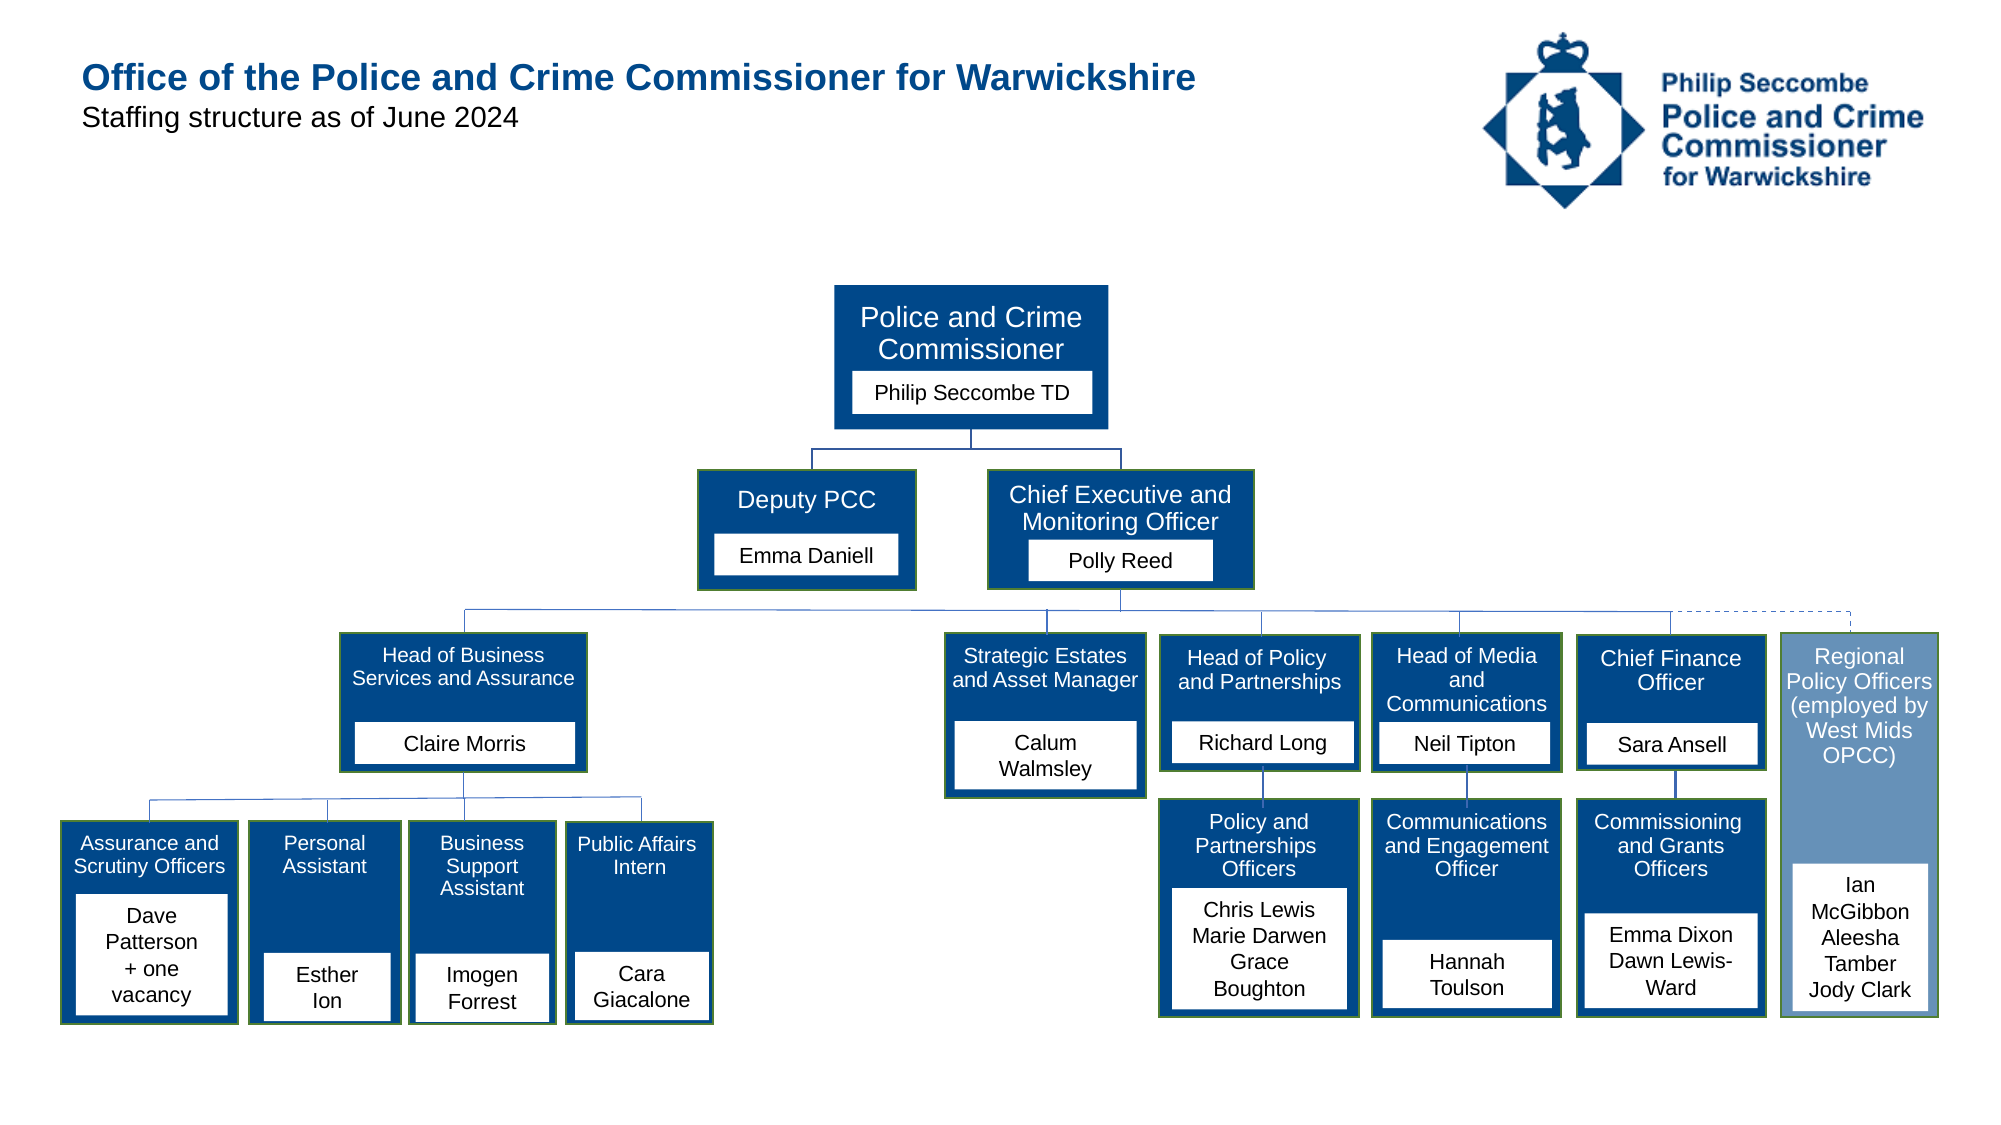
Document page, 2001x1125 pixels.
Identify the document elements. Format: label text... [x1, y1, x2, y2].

text_box Head of Business Services and Assurance [339, 633, 588, 773]
text_box Strategic Estates and Asset Manager [945, 633, 1147, 799]
text_box Esther Ion [263, 952, 391, 1022]
text_box Communications and Engagement Officer [1372, 798, 1562, 1018]
text_box Sara Ansell [1586, 723, 1758, 765]
text_box Commissioning and Grants Officers [1576, 798, 1766, 1018]
text_box Imogen Forrest [415, 953, 550, 1022]
text_box Emma Daniell [714, 533, 899, 576]
text_box Personal Assistant [248, 821, 402, 1025]
text_box Police and Crime Commissioner [834, 285, 1109, 430]
text_box Chris Lewis Marie Darwen Grace Boughton [1172, 888, 1347, 1010]
text_box Hannah Toulson [1382, 939, 1552, 1009]
text_box Cara Giacalone [575, 951, 709, 1021]
text_box Claire Morris [354, 722, 576, 764]
text_box Assurance and Scrutiny Officers [61, 821, 238, 1025]
text_box Chief Finance Officer [1576, 634, 1766, 771]
text_box Office of the Police and Crime Commissioner for Warwickshire Staffing structure as of June 2024 [66, 45, 1444, 142]
text_box Regional Policy Officers (employed by West Mids OPCC) [1780, 633, 1939, 1018]
text_box Policy and Partnerships Officers [1159, 798, 1360, 1018]
text_box Philip Seccombe TD [852, 370, 1093, 414]
text_box Ian McGibbon Aleesha Tamber Jody Clark [1792, 863, 1929, 1012]
text_box Public Affairs Intern [566, 822, 714, 1025]
text_box Polly Reed [1028, 539, 1213, 582]
text_box Head of Media and Communications [1372, 633, 1562, 773]
text_box Richard Long [1172, 721, 1354, 764]
text_box Chief Executive and Monitoring Officer [987, 469, 1254, 590]
text_box Head of Policy and Partnerships [1159, 634, 1361, 771]
text_box Calum Walmsley [954, 721, 1137, 790]
picture [1470, 20, 1939, 221]
text_box Deputy PCC [698, 469, 916, 590]
text_box Business Support Assistant [408, 821, 556, 1025]
text_box Emma Dixon Dawn Lewis-Ward [1584, 913, 1758, 1009]
text_box Dave Patterson + one vacancy [75, 894, 228, 1016]
text_box Neil Tipton [1379, 722, 1551, 764]
